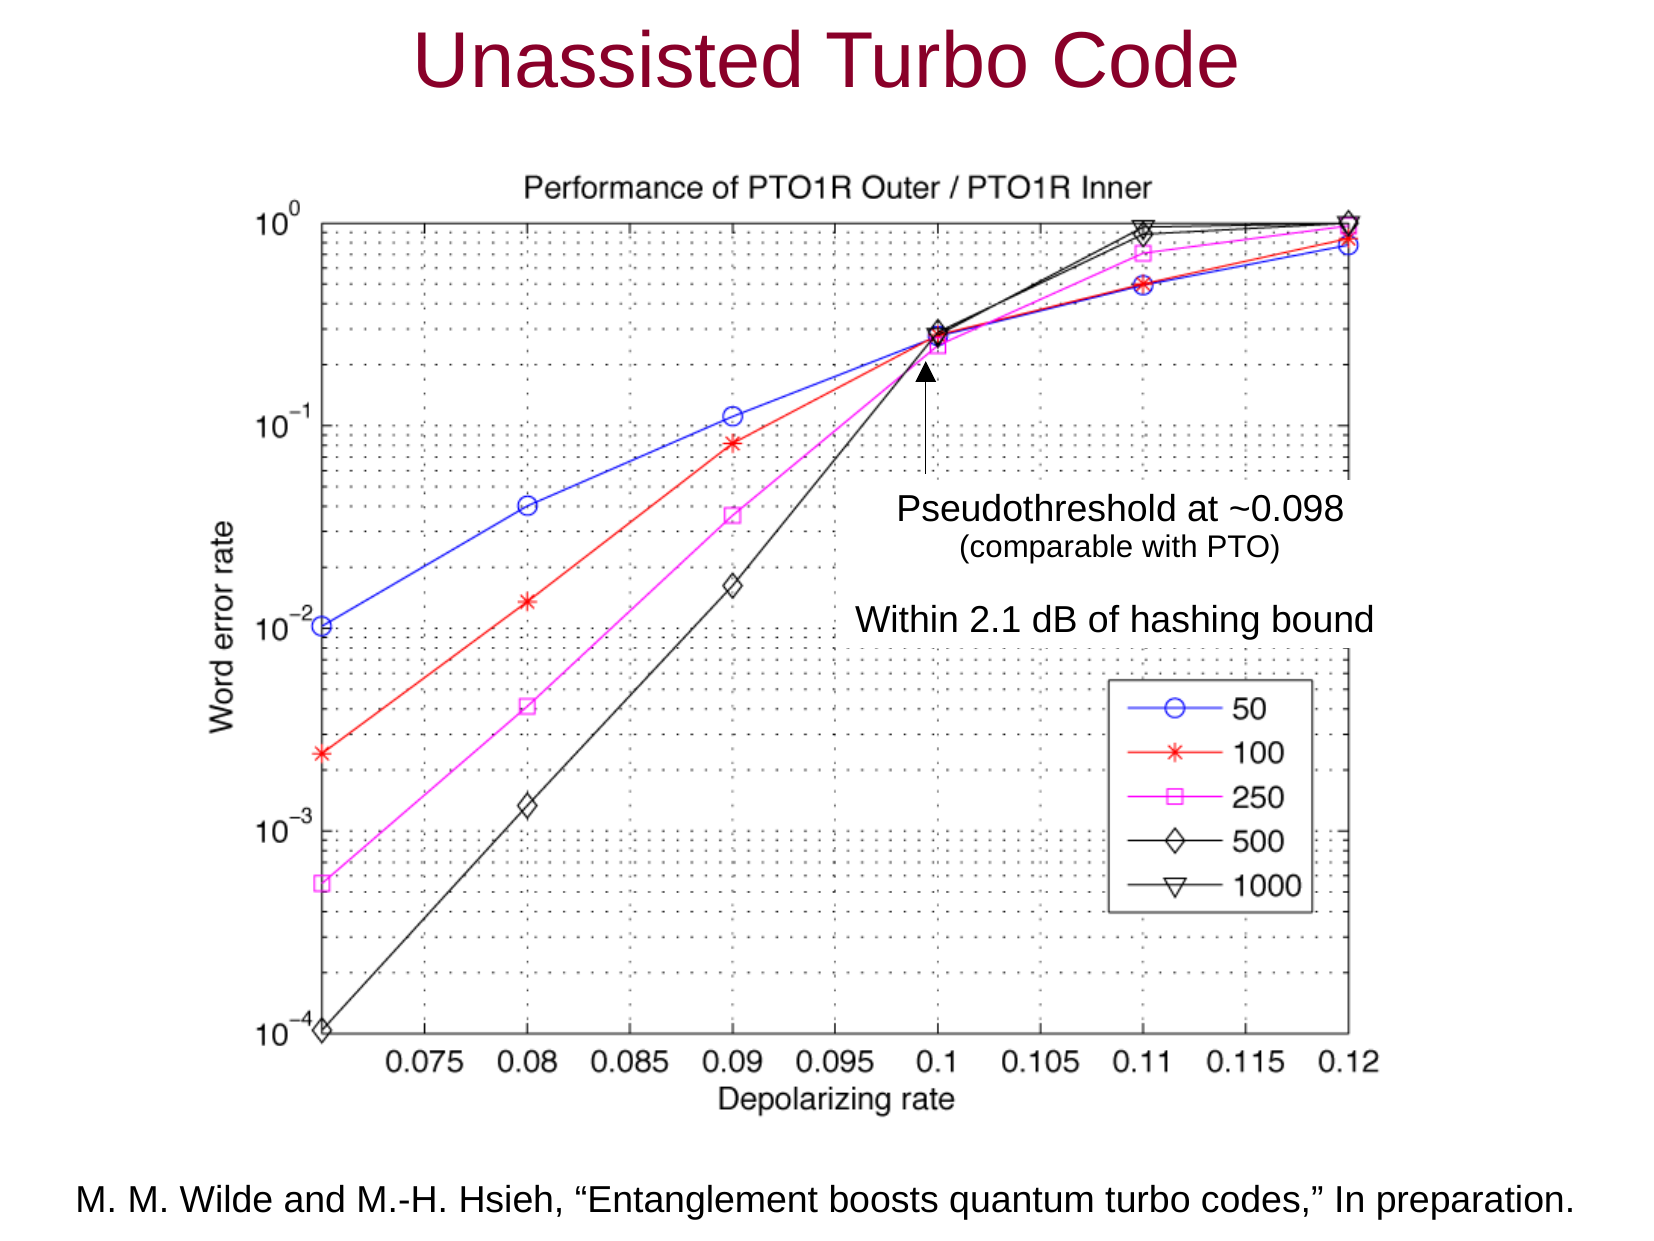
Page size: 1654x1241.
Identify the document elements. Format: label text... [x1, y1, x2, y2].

picture [150, 149, 1475, 1144]
title Unassisted Turbo Code [0, 0, 1654, 113]
text_box M. M. Wilde and M.-H. Hsieh, “Entanglement boosts quantum turbo codes,” In preparation. [60, 1171, 1594, 1229]
text_box Pseudothreshold at ~0.098 (comparable with PTO) Within 2.1 dB of hashing bound [840, 480, 1402, 649]
